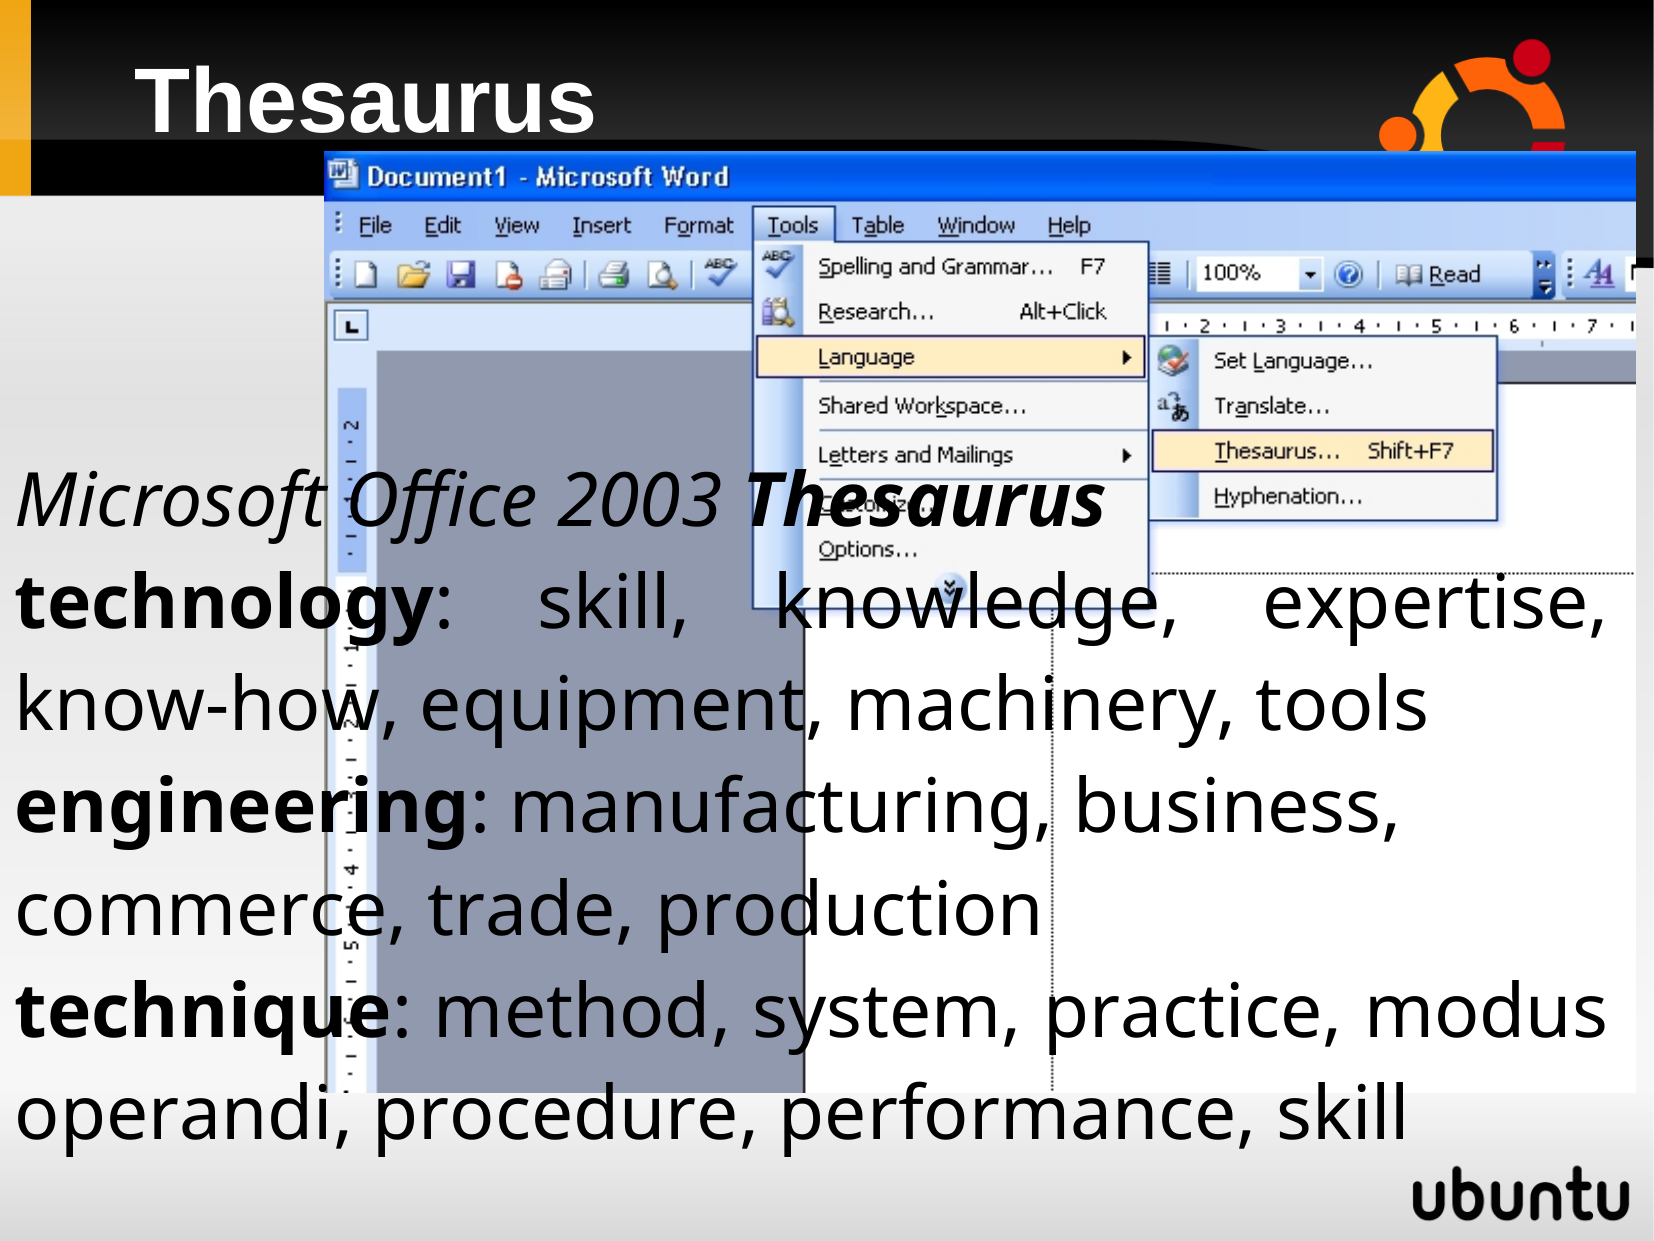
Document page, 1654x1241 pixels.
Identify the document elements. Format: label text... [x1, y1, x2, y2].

text_box Microsoft Office 2003 Thesaurus technology: skill, knowledge, expertise, know-how, equipment, machinery, tools engineering: manufacturing, business, commerce, trade, production technique: method, system, practice, modus operandi, procedure, performance, skill [0, 438, 1625, 1152]
picture [0, 0, 1654, 1241]
title Thesaurus [0, 23, 733, 178]
